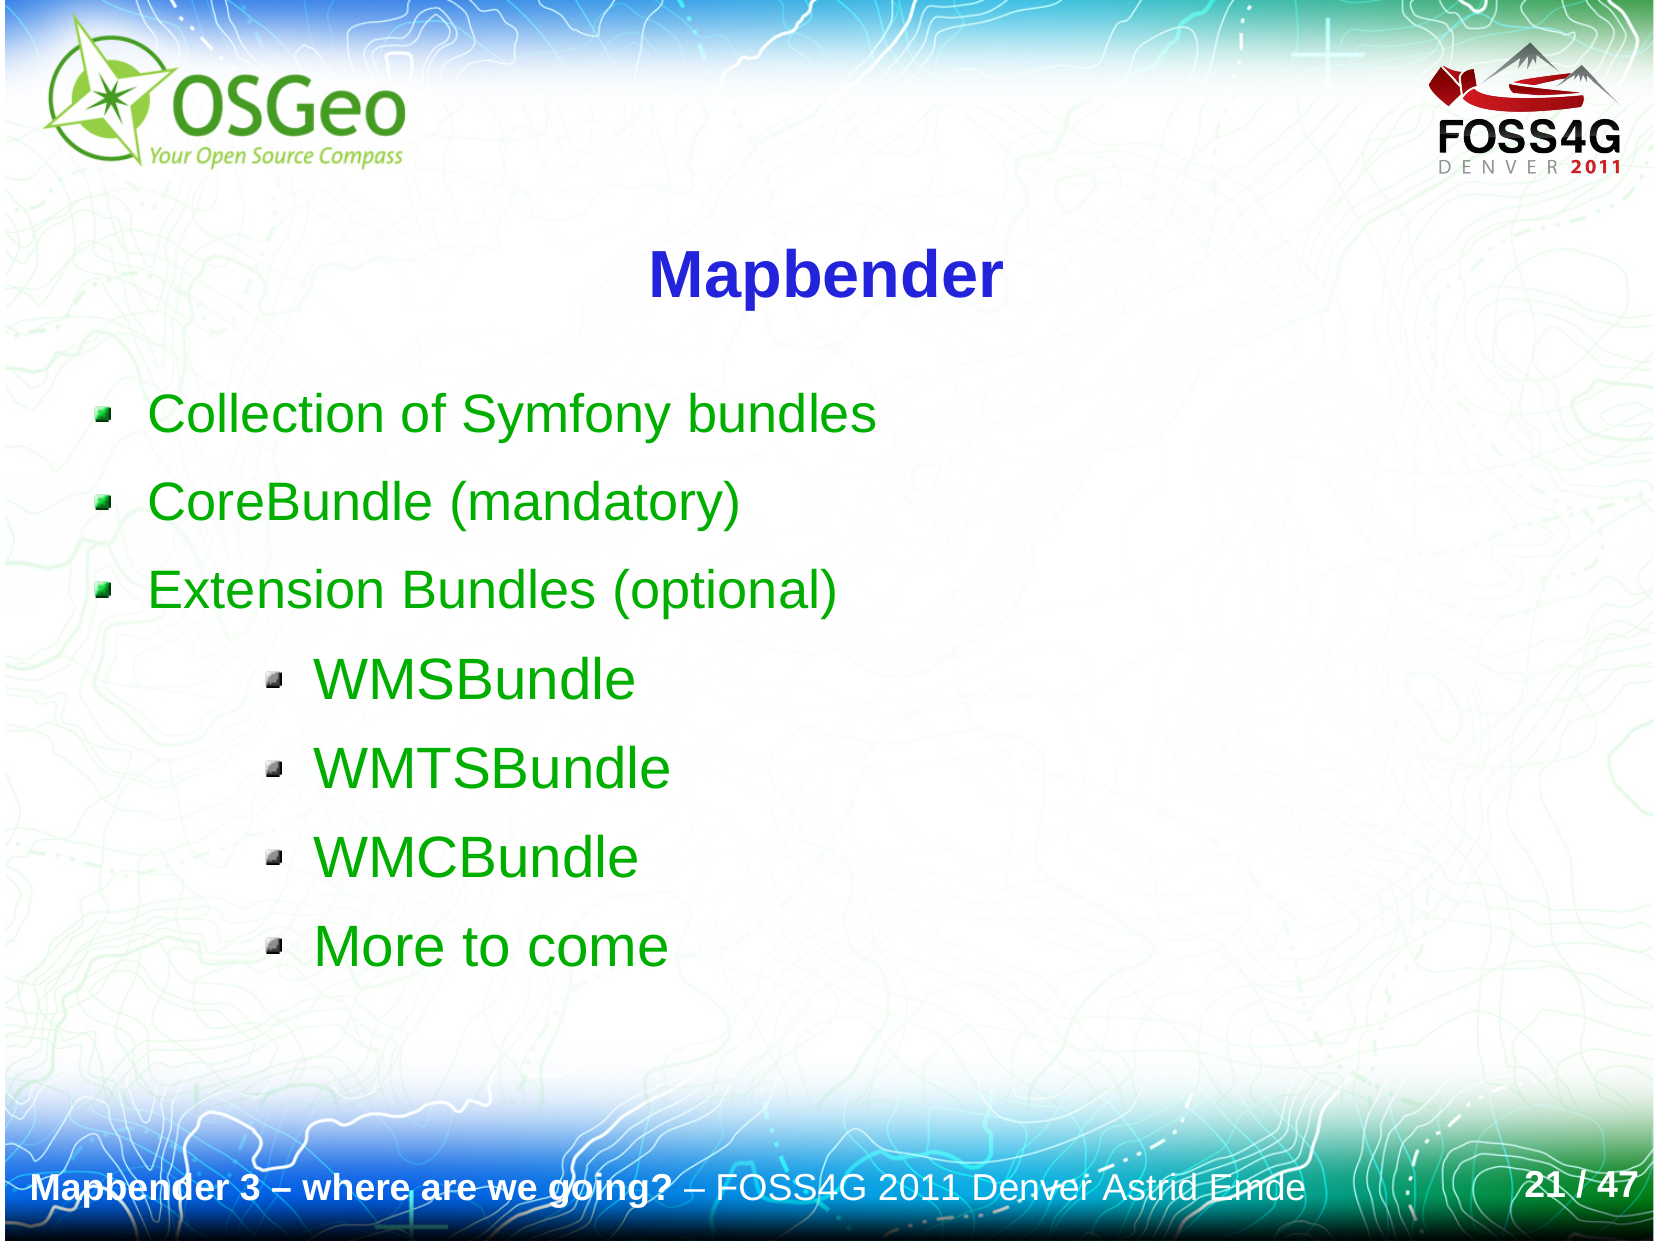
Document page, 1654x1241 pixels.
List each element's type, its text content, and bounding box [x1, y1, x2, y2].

title Mapbender [82, 208, 1571, 342]
picture [5, 0, 1654, 1241]
list Collection of Symfony bundles CoreBundle (mandatory) Extension Bundles (optional) WMSBundle WMTSBundle WMCBundle More to come [76, 383, 1565, 1188]
